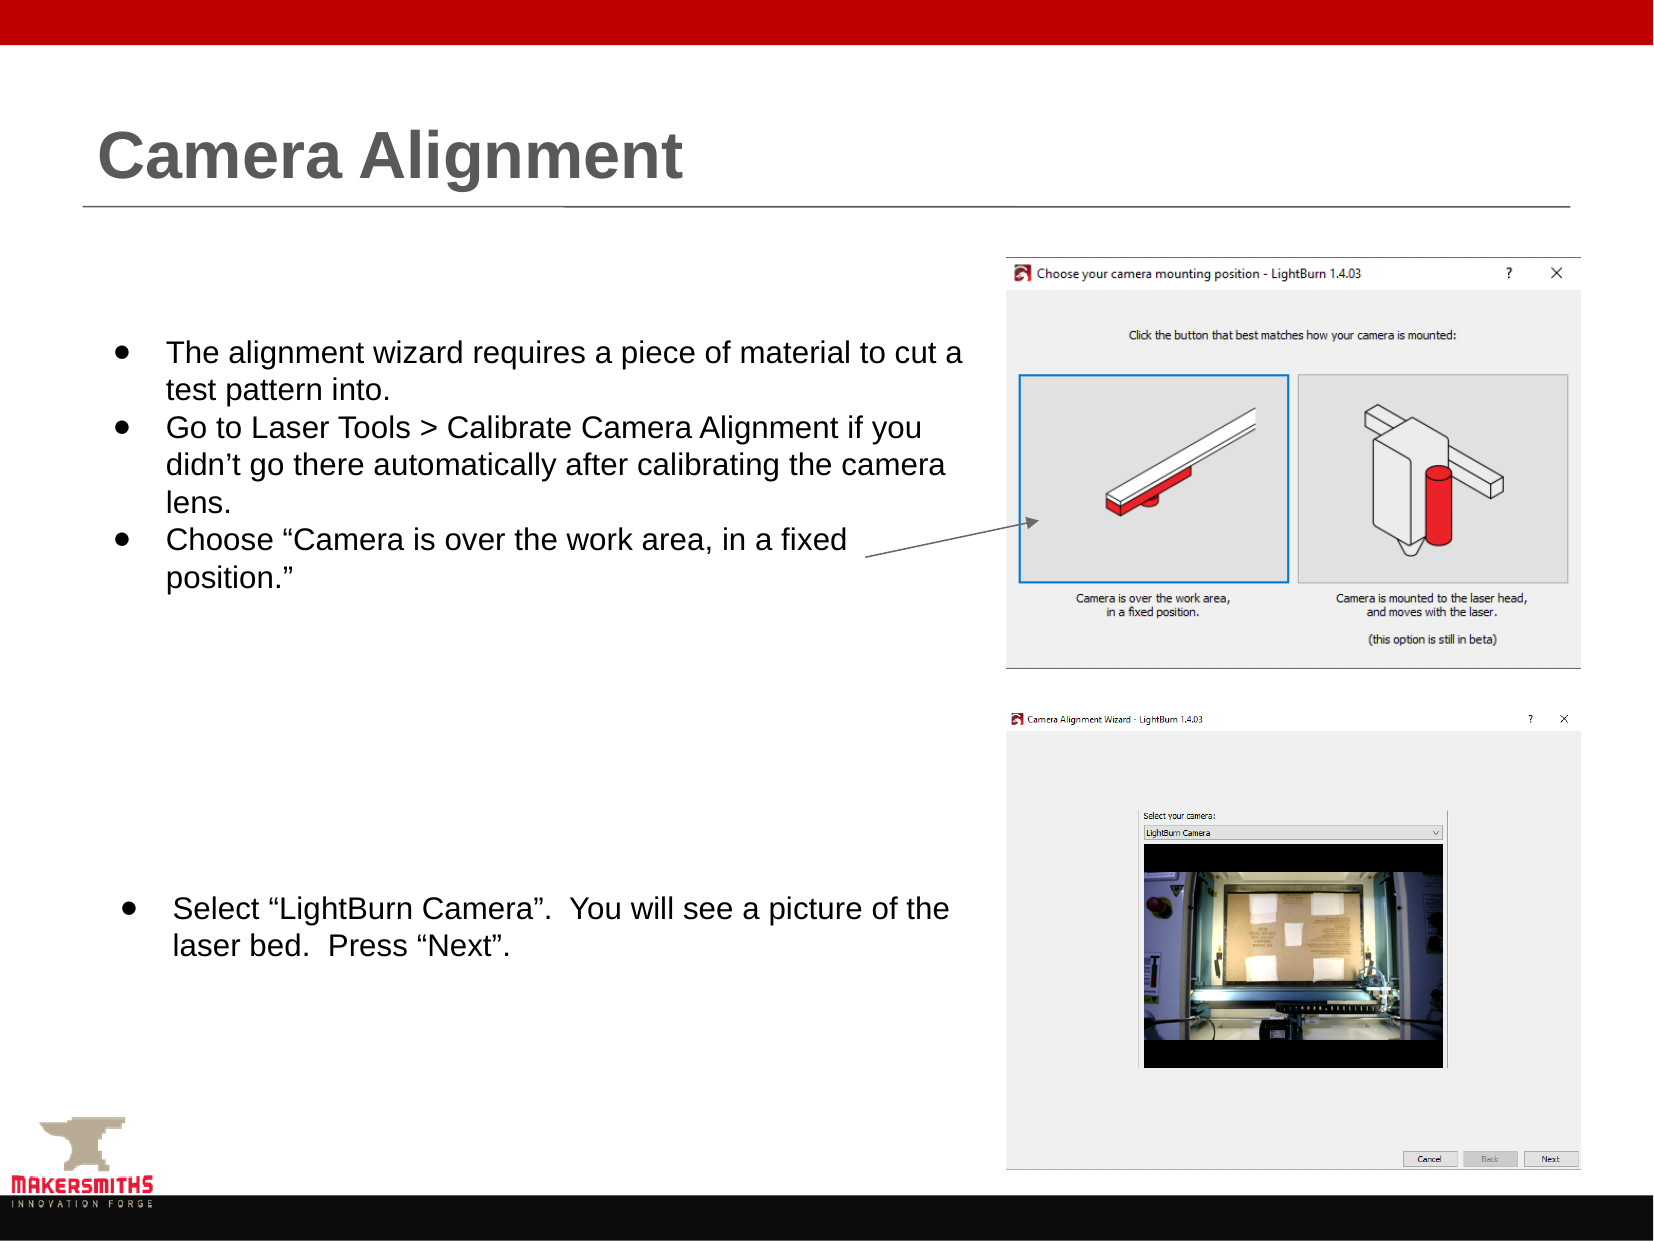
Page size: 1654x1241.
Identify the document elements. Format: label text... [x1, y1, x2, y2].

text_box The alignment wizard requires a piece of material to cut a test pattern into. Go to Laser Tools > Calibrate Camera Alignment if you didn’t go there automatically after calibrating the camera lens. Choose “Camera is over the work area, in a fixed position.” [75, 302, 991, 624]
picture [5, 1109, 158, 1216]
picture [1006, 257, 1581, 669]
picture [1006, 708, 1581, 1170]
text_box Select “LightBurn Camera”. You will see a picture of the laser bed. Press “Next”. [82, 764, 997, 1087]
title Camera Alignment [82, 51, 1571, 207]
